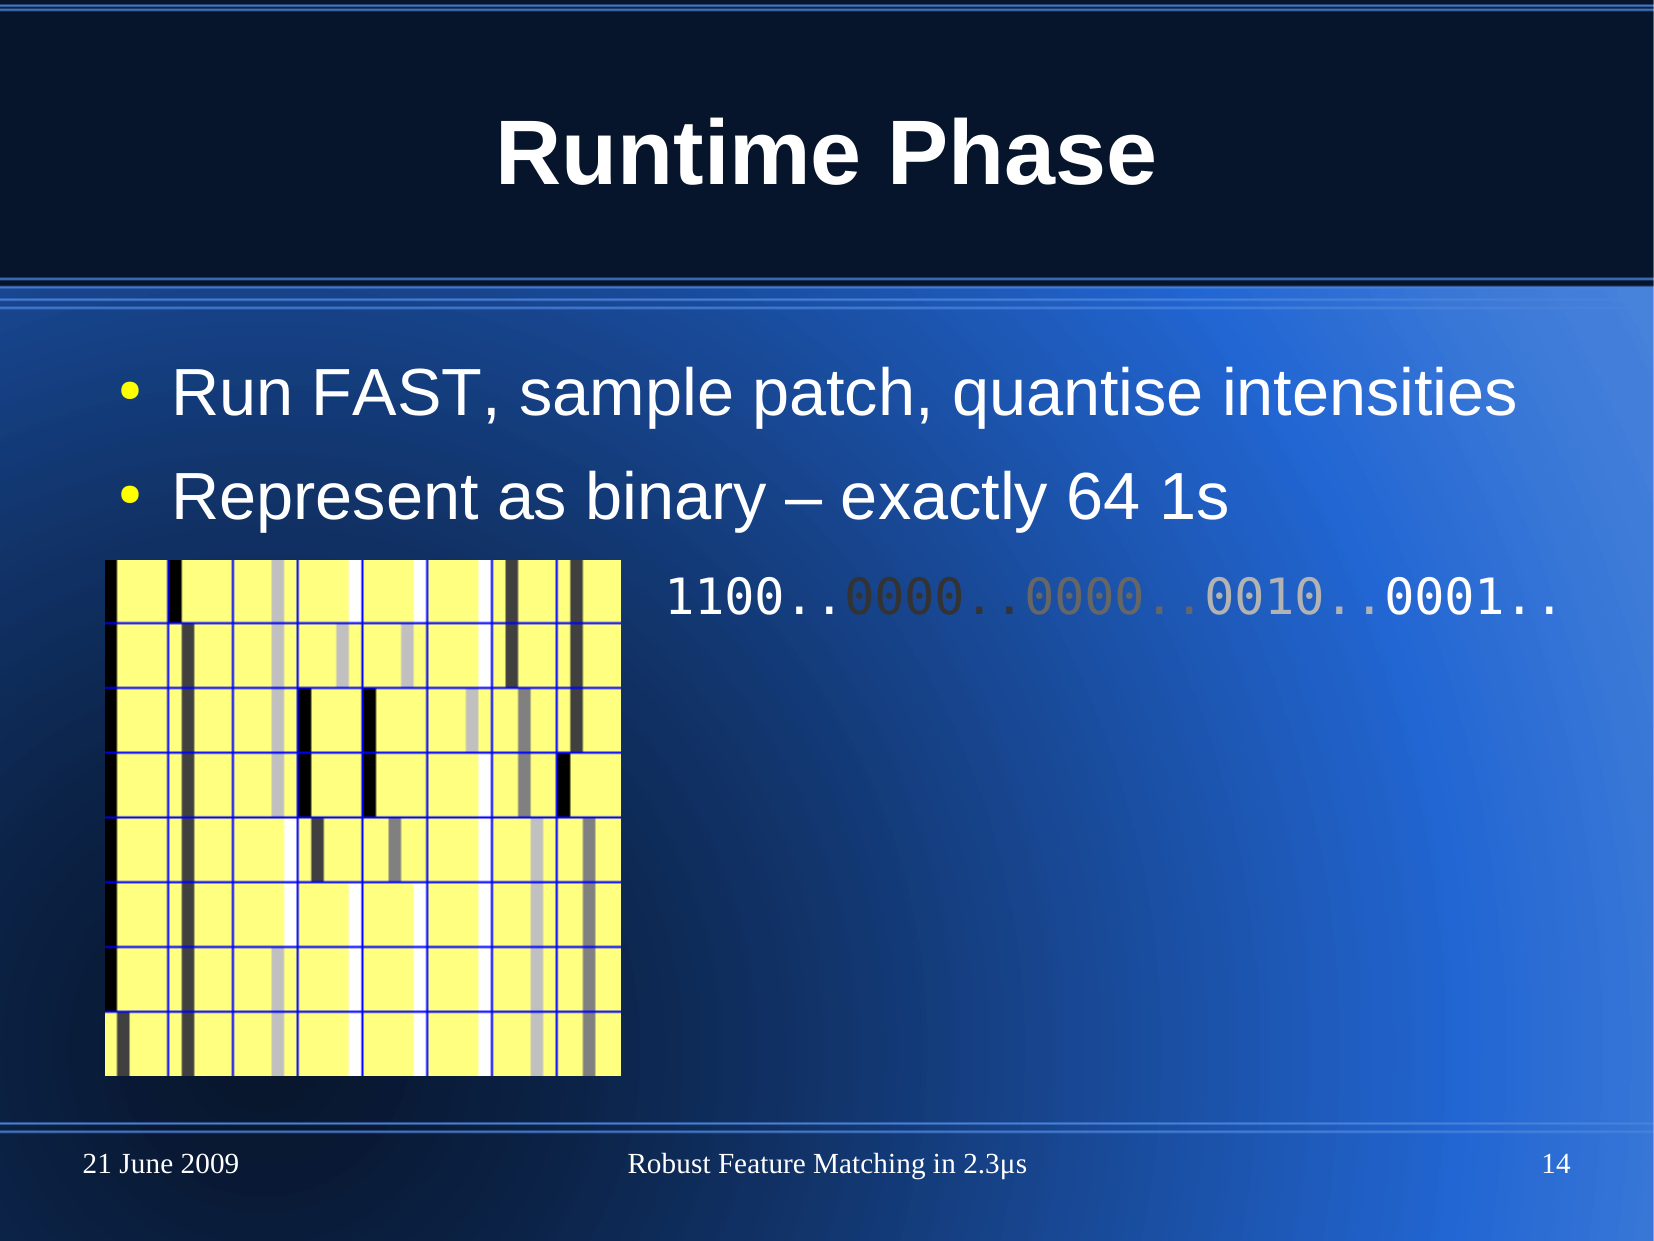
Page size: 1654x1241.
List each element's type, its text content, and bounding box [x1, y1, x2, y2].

picture [0, 0, 1654, 1241]
text_box 1100..0000..0000..0010..0001.. [649, 561, 1580, 635]
list Run FAST, sample patch, quantise intensities Represent as binary – exactly 64 1s [82, 355, 1571, 1159]
title Runtime Phase [82, 56, 1571, 250]
